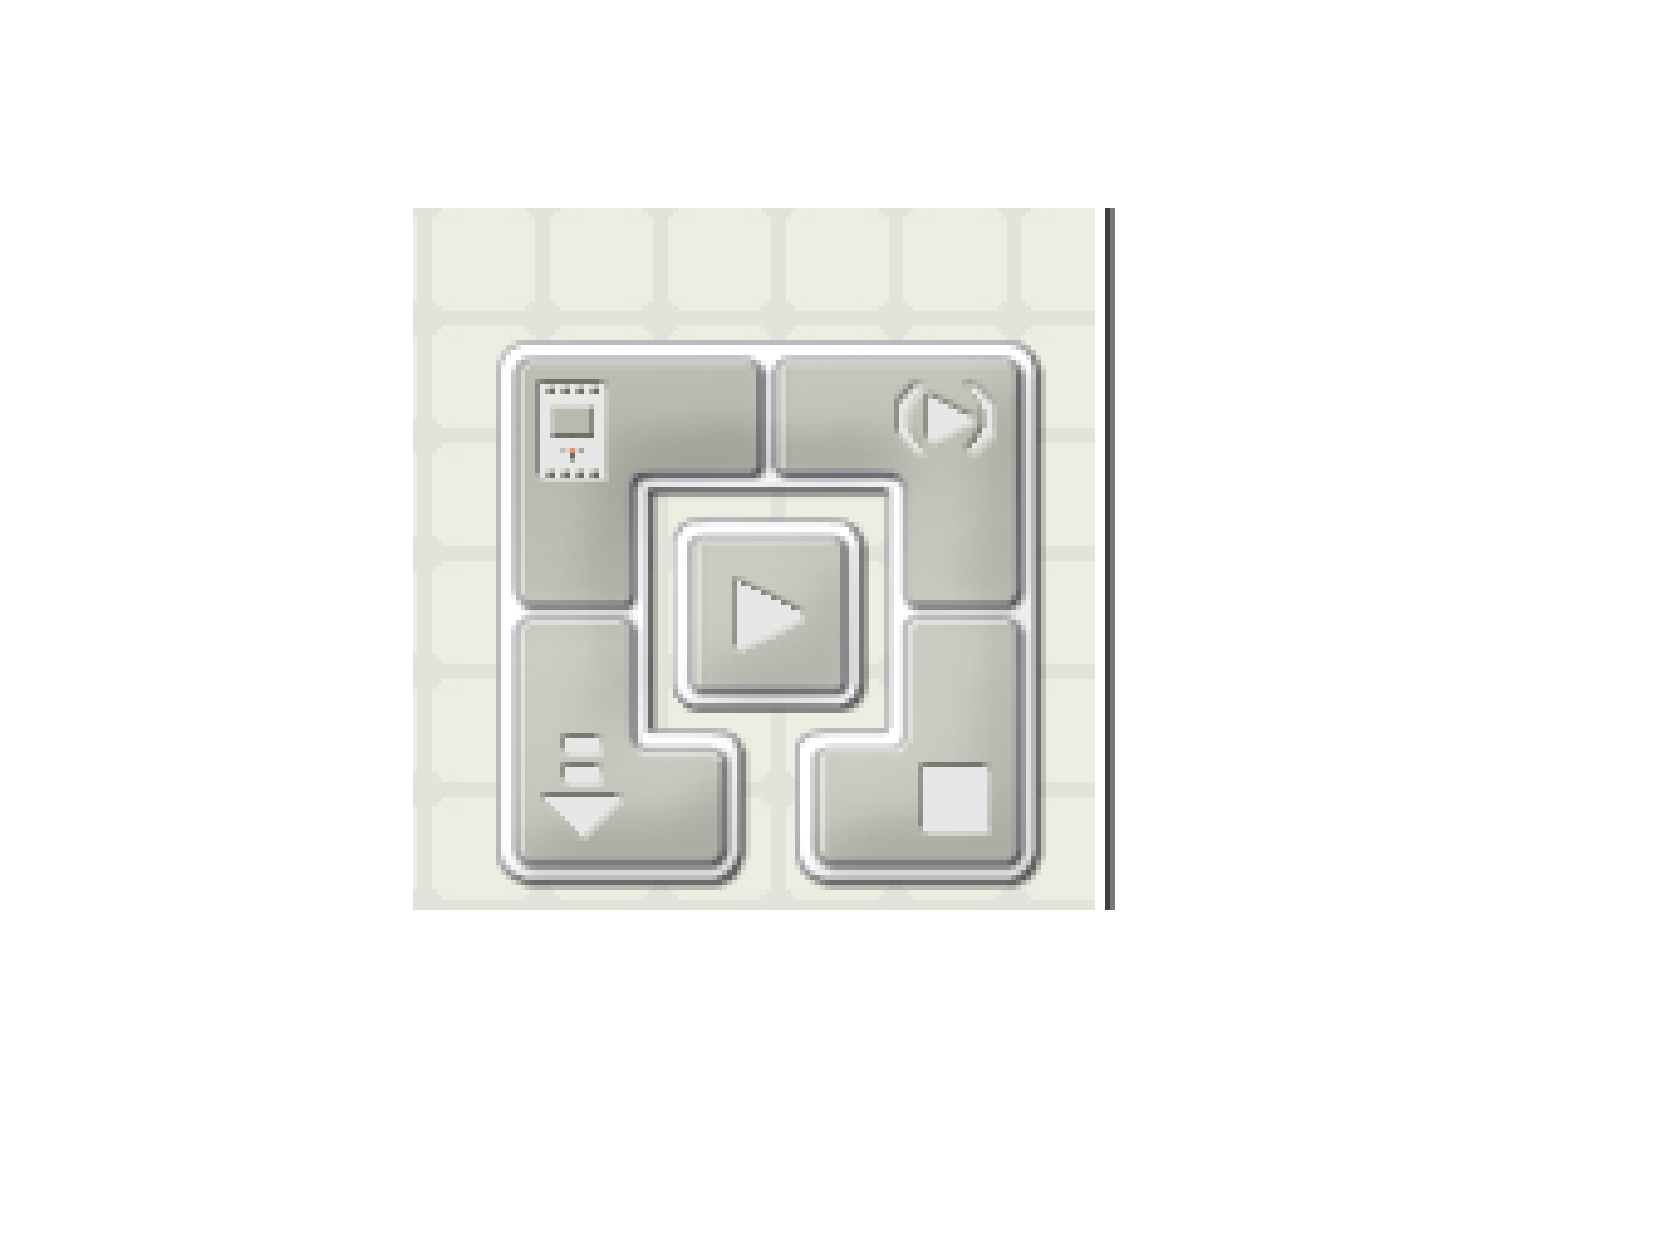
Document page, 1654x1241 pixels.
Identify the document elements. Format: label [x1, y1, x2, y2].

picture [413, 208, 1115, 910]
